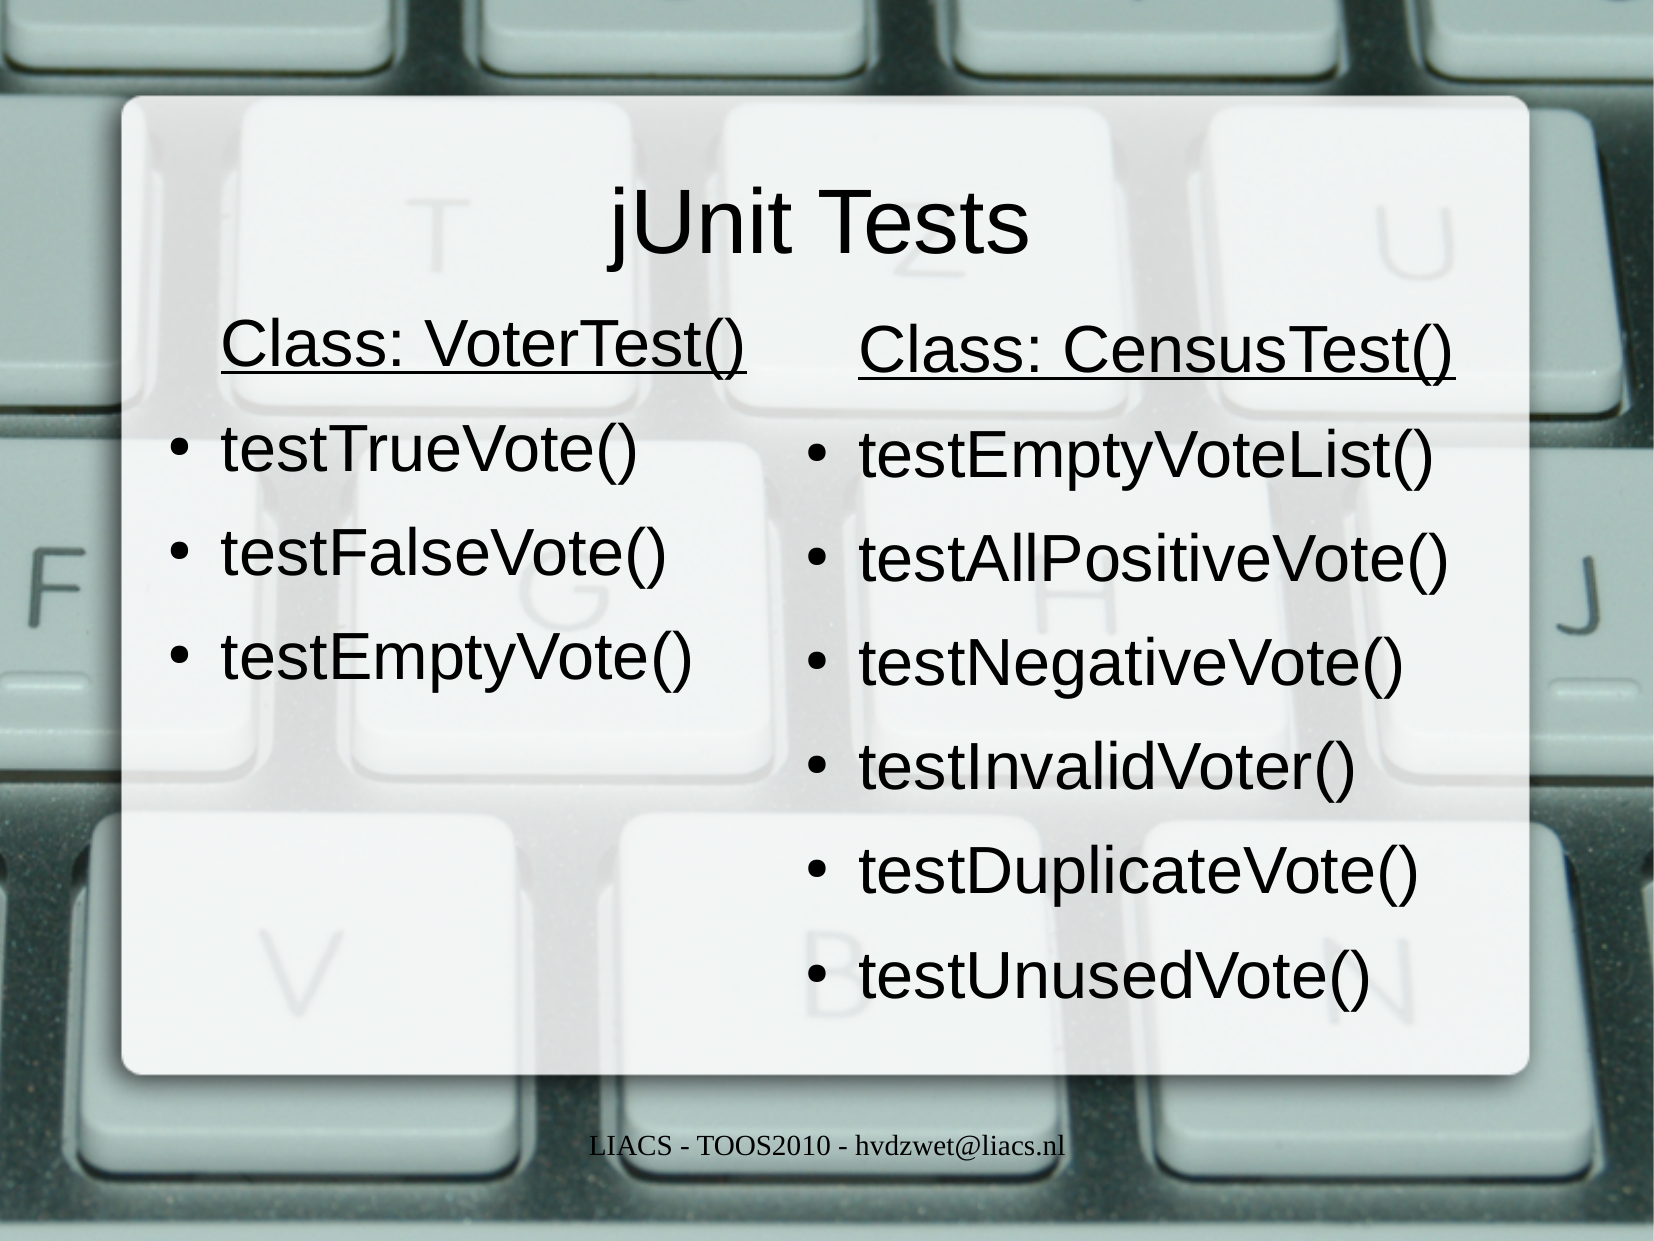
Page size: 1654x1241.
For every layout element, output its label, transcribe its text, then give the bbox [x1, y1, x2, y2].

list Class: CensusTest() testEmptyVoteList() testAllPositiveVote() testNegativeVote() testInvalidVoter() testDuplicateVote() testUnusedVote() [787, 312, 1563, 1013]
list Class: VoterTest() testTrueVote() testFalseVote() testEmptyVote() [150, 306, 813, 1126]
title jUnit Tests [135, 117, 1506, 325]
picture [0, 0, 1654, 1241]
